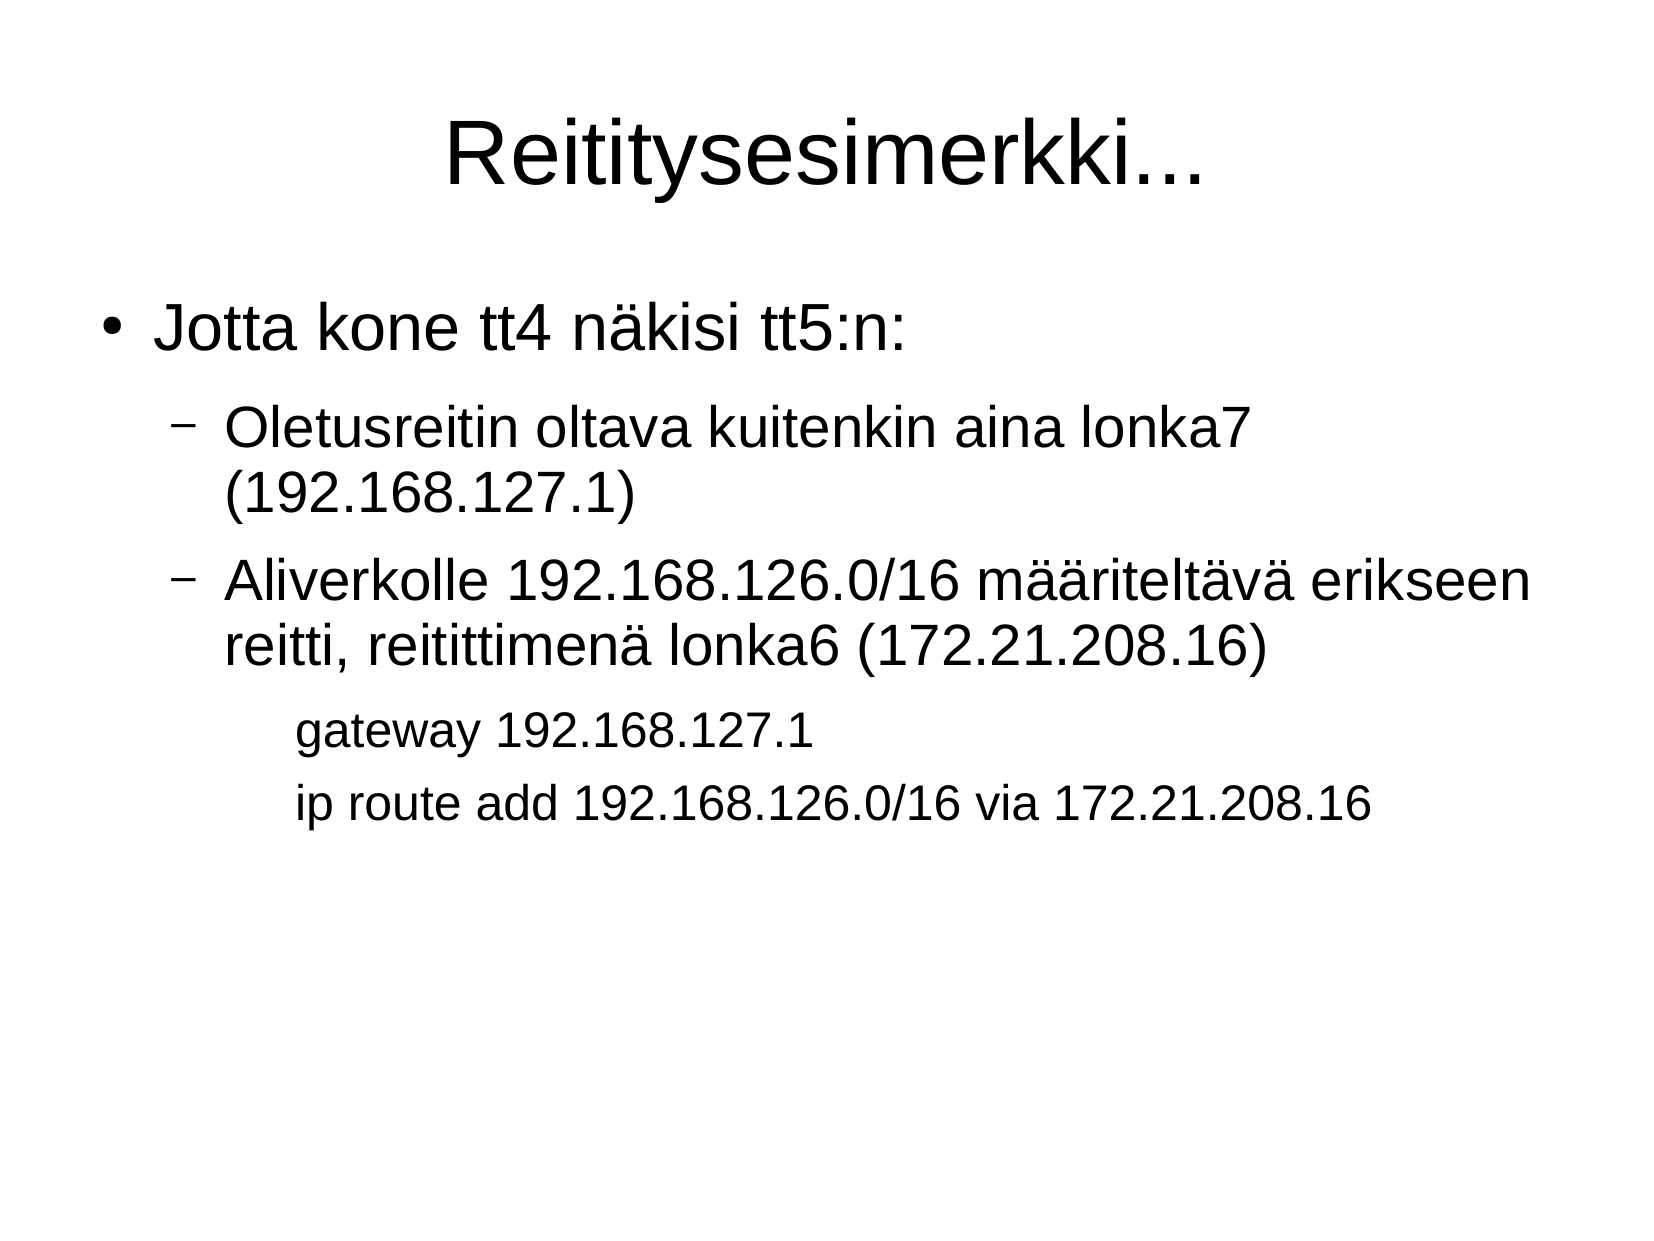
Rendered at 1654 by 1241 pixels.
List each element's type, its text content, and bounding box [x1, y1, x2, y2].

title Reititysesimerkki... [82, 49, 1571, 257]
list Jotta kone tt4 näkisi tt5:n: Oletusreitin oltava kuitenkin aina lonka7 (192.168.127.1) Aliverkolle 192.168.126.0/16 määriteltävä erikseen reitti, reitittimenä lonka6 (172.21.208.16) gateway 192.168.127.1 ip route add 192.168.126.0/16 via 172.21.208.16 [82, 290, 1571, 1010]
